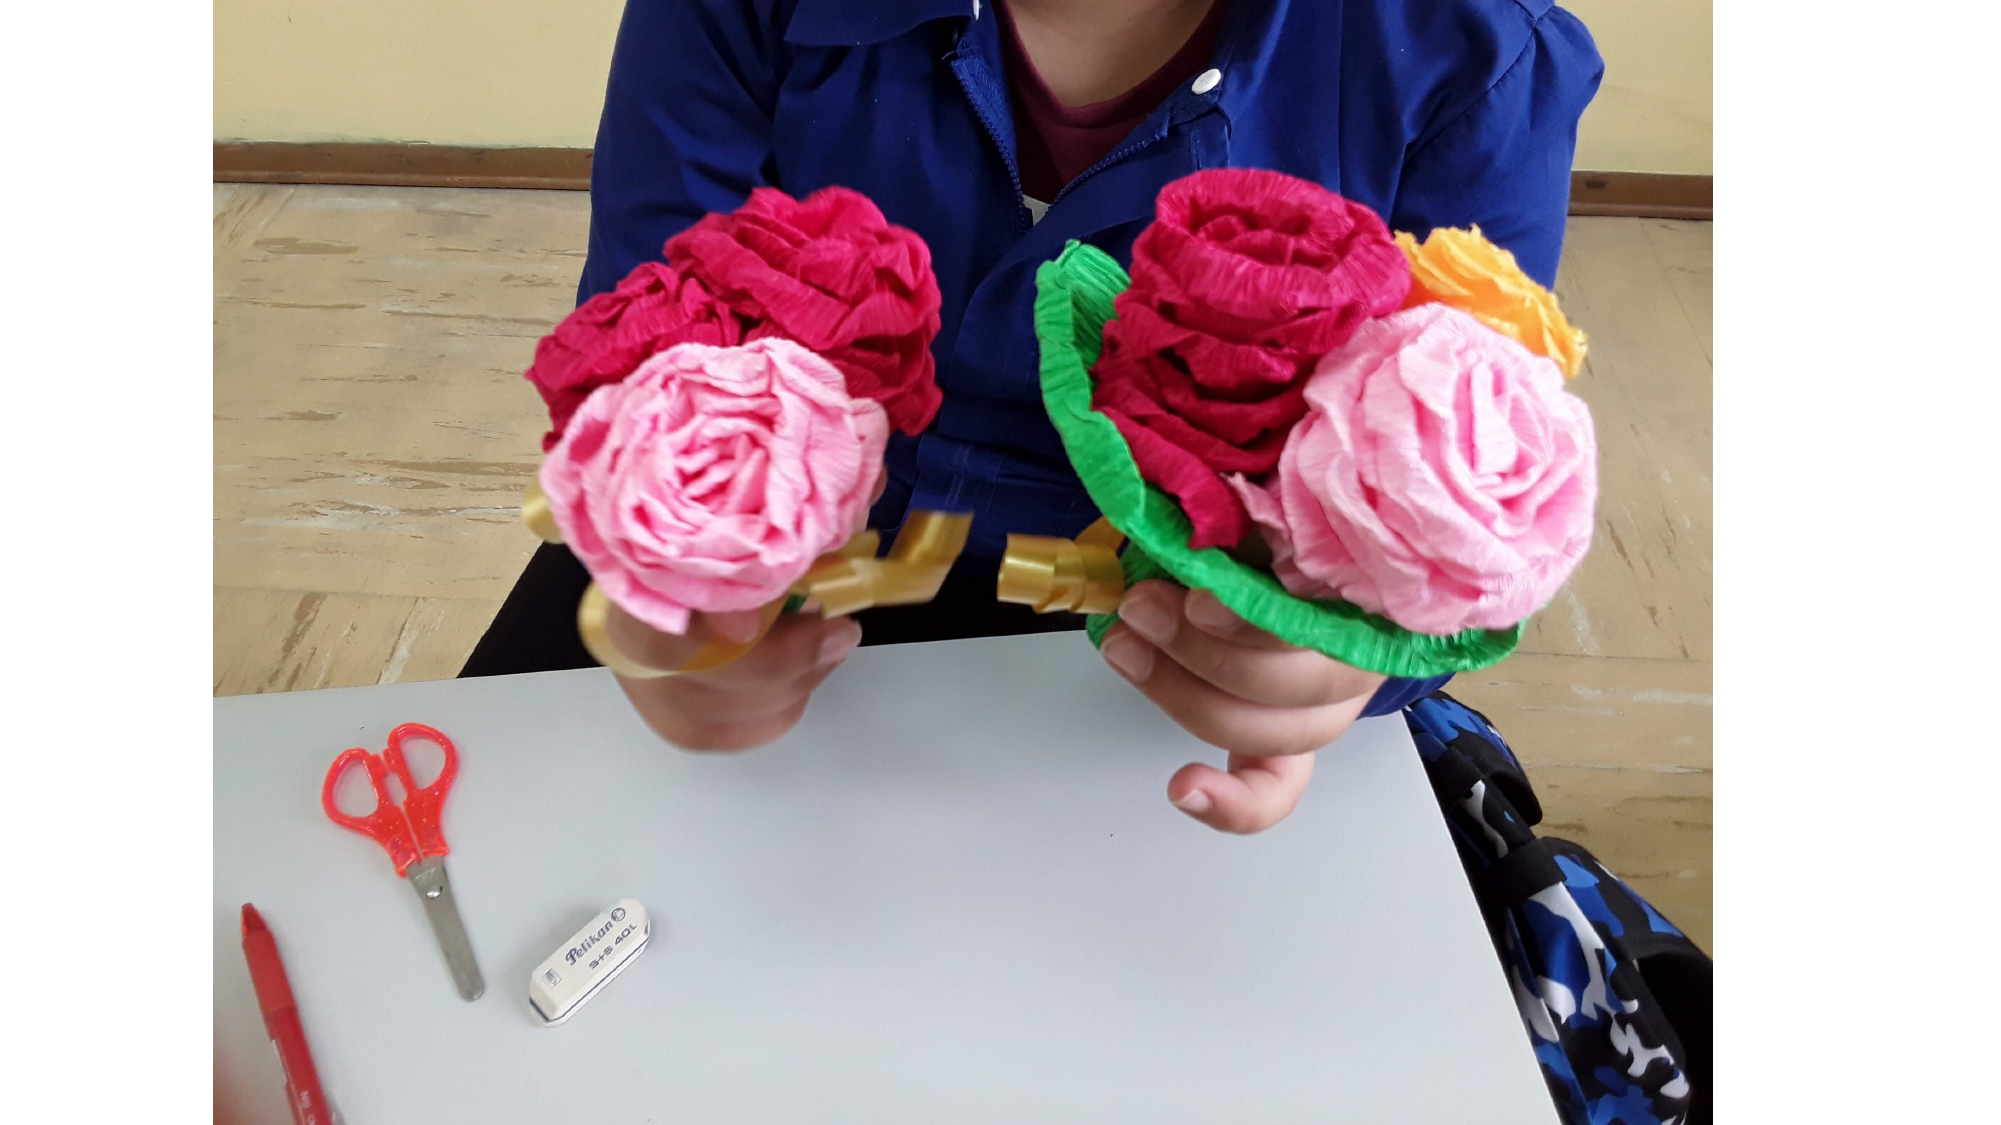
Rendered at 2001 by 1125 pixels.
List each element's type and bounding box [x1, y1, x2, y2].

picture [213, 0, 1713, 1125]
